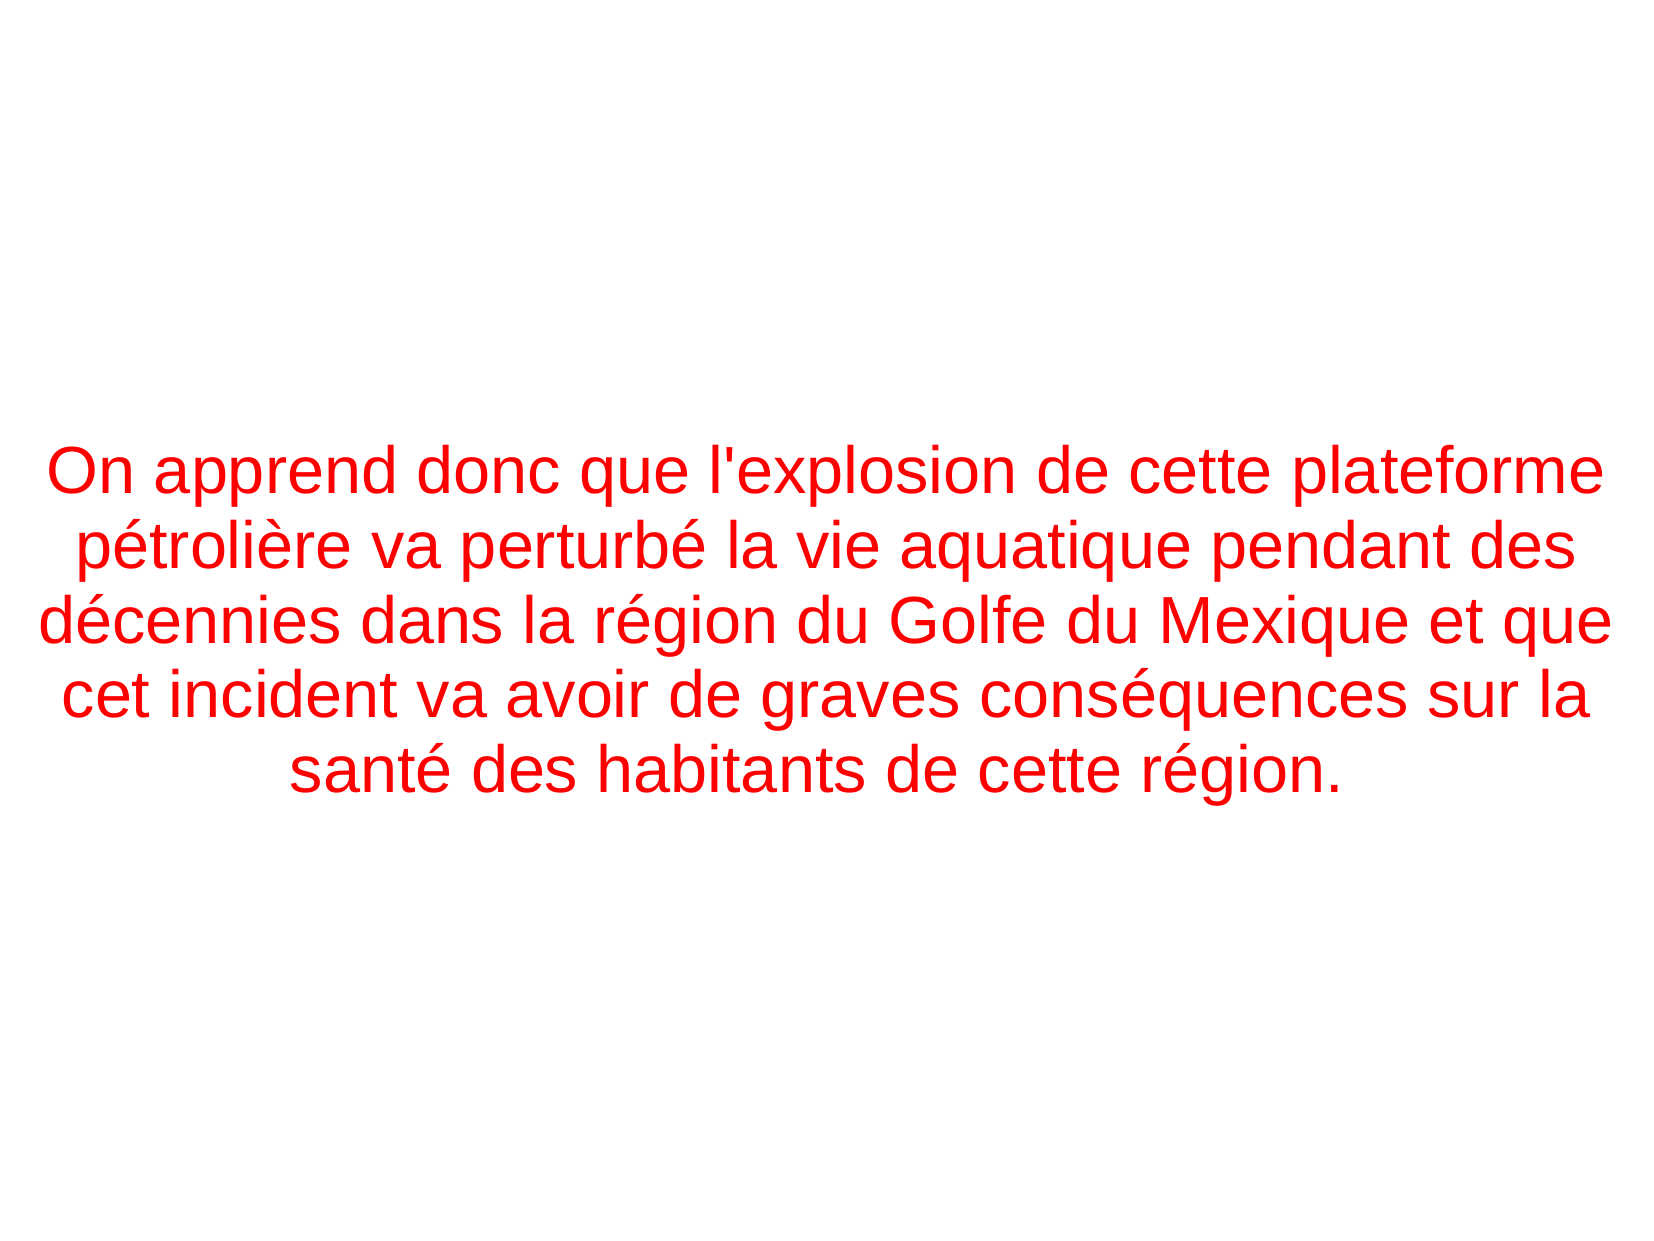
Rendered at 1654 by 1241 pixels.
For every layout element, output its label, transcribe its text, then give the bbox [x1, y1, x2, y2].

subtitle On apprend donc que l'explosion de cette plateforme pétrolière va perturbé la vie aquatique pendant des décennies dans la région du Golfe du Mexique et que cet incident va avoir de graves conséquences sur la santé des habitants de cette région. [0, 0, 1654, 1241]
